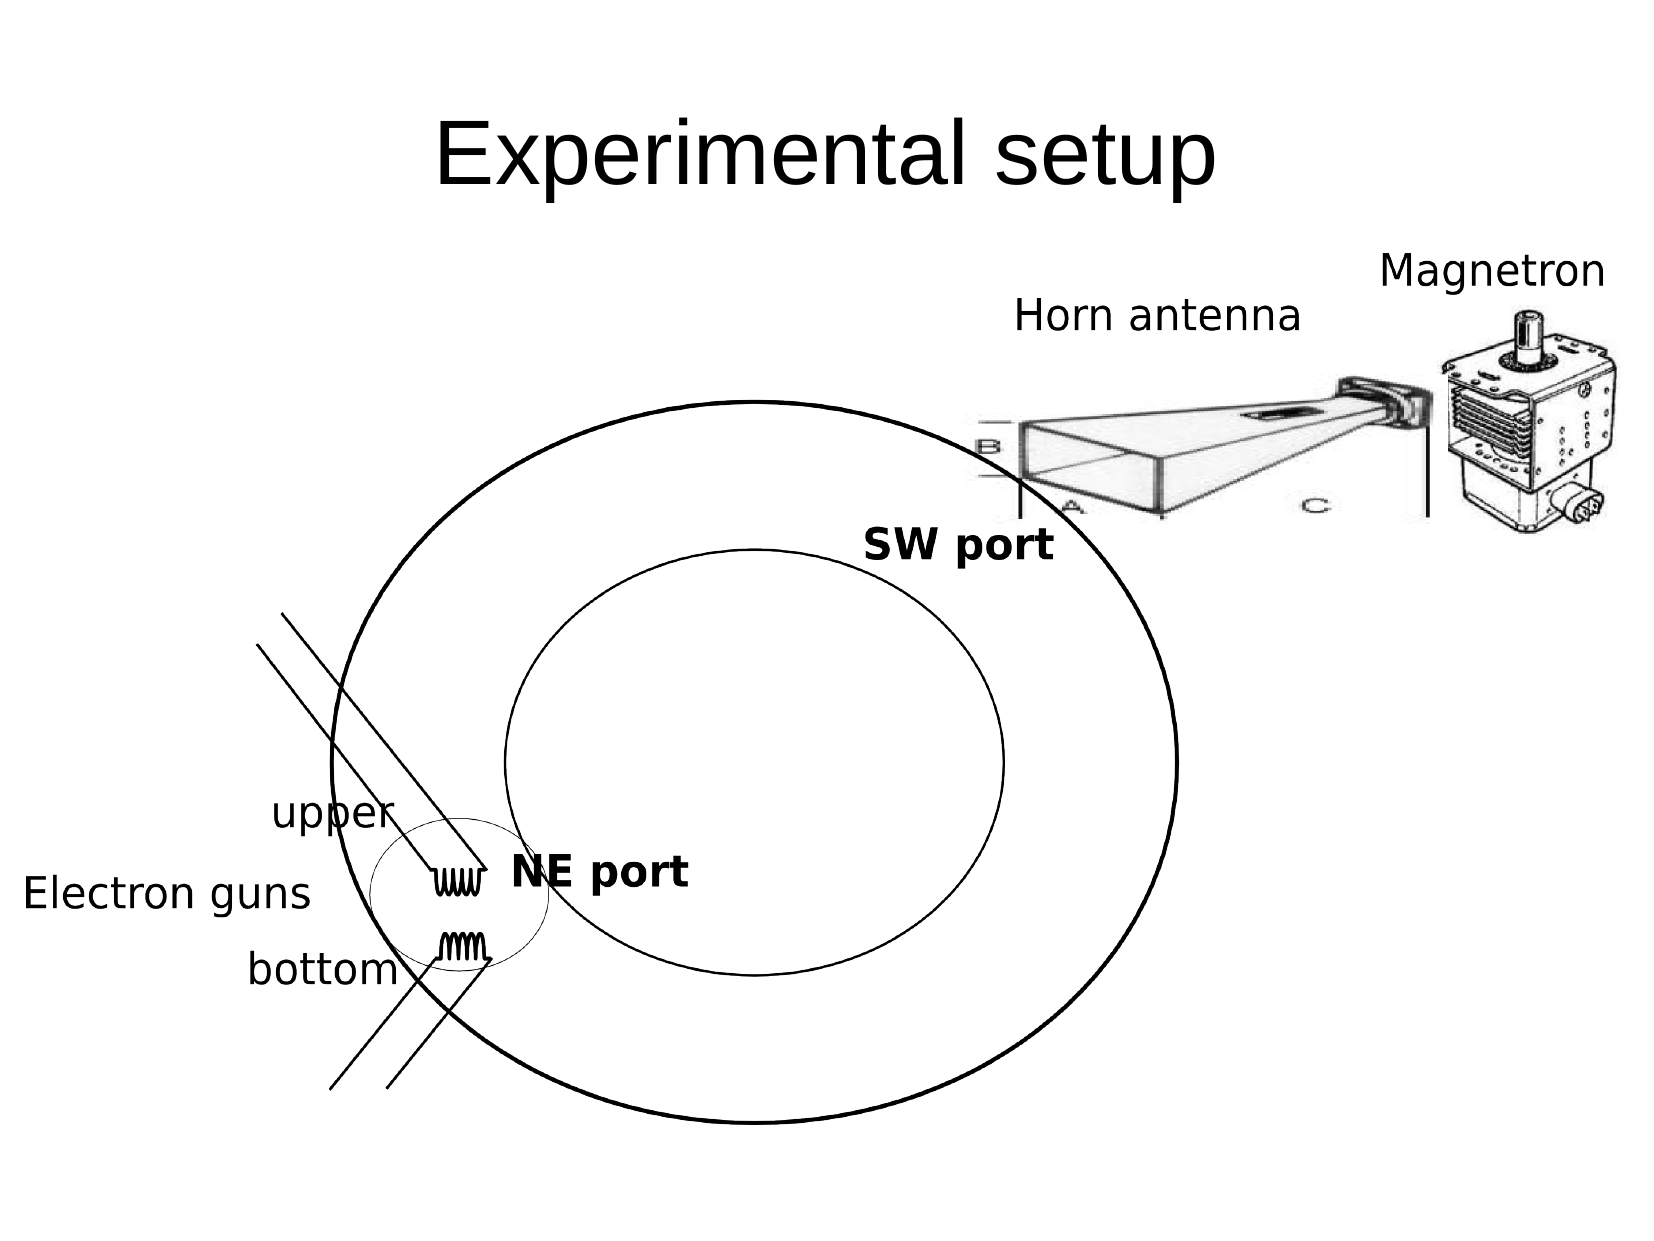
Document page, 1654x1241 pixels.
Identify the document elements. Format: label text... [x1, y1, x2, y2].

title Experimental setup [82, 49, 1571, 253]
picture [26, 253, 1621, 1126]
